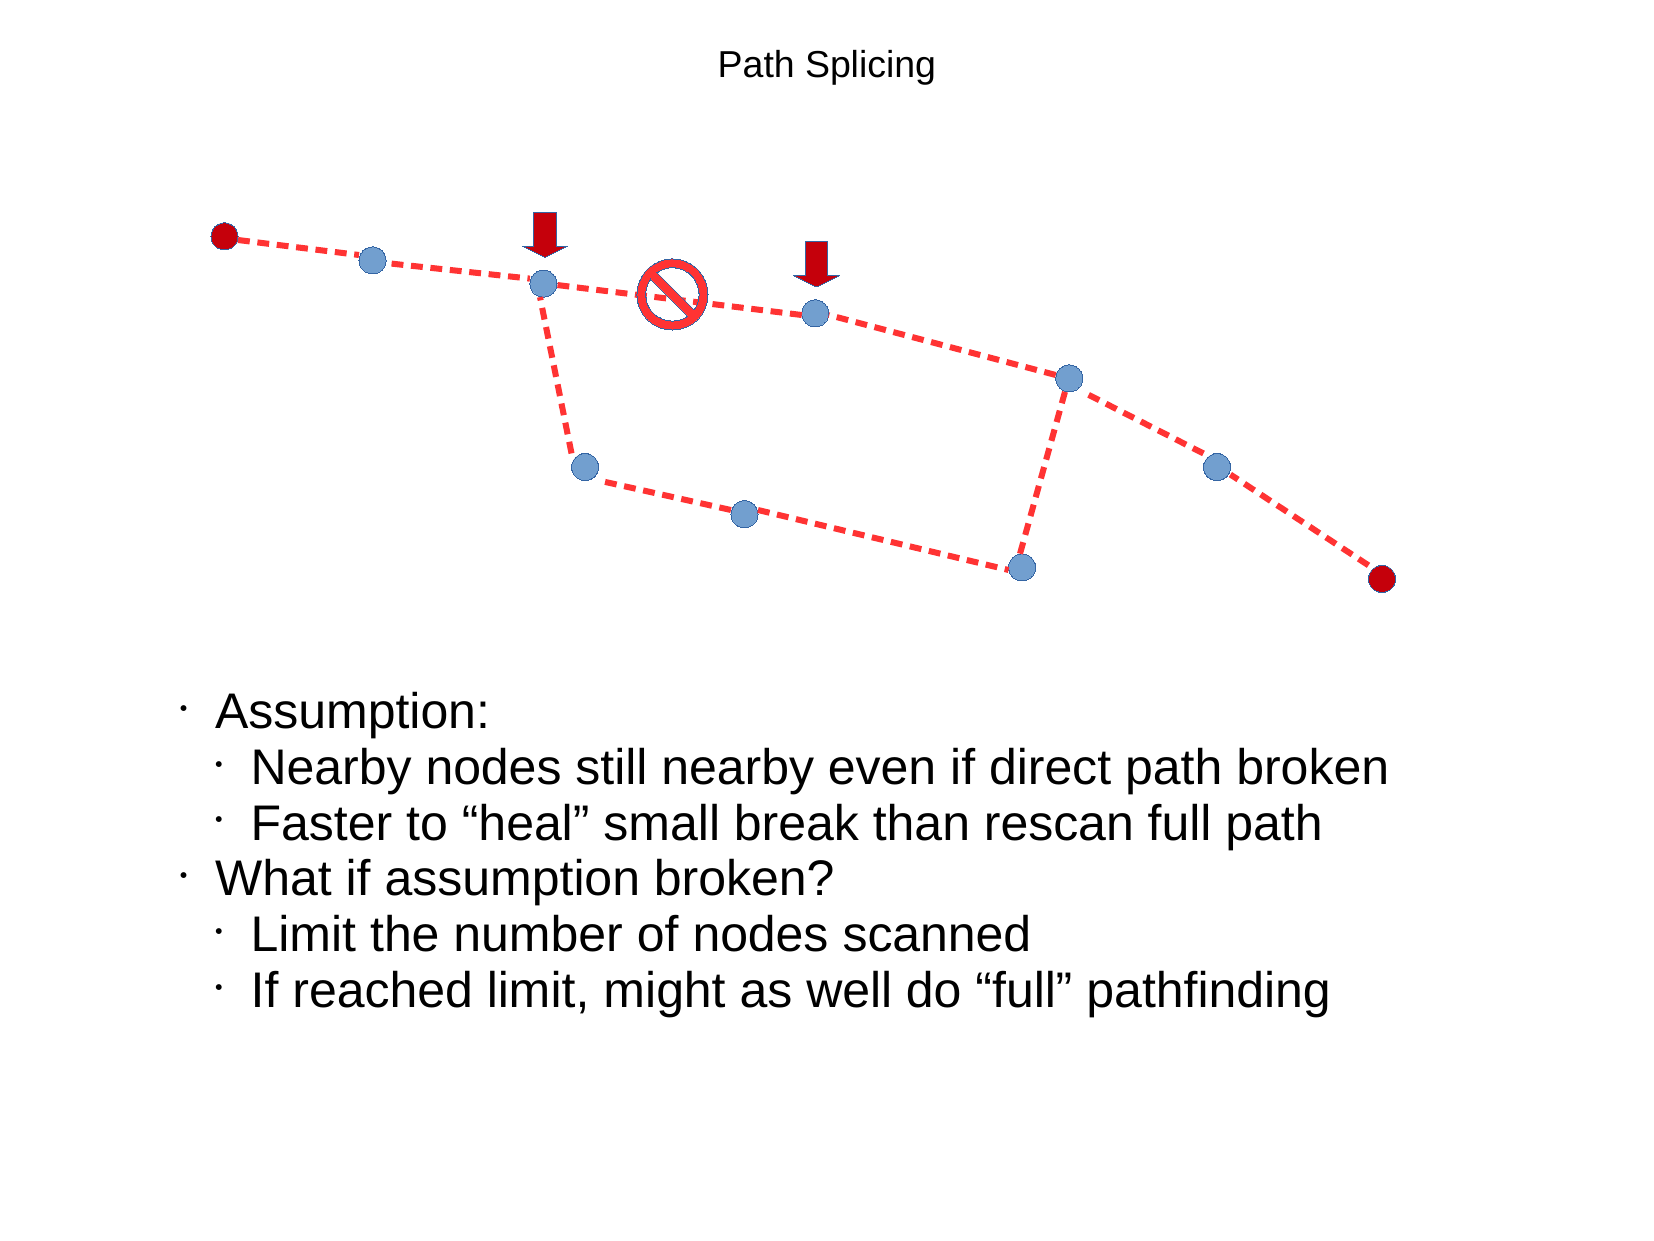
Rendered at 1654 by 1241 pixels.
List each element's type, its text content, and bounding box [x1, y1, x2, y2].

text_box [802, 299, 829, 327]
text_box [1203, 453, 1231, 481]
text_box [210, 222, 239, 250]
text_box [358, 246, 387, 274]
text_box [1008, 554, 1036, 581]
text_box [793, 241, 840, 287]
text_box Assumption: Nearby nodes still nearby even if direct path broken Faster to “heal” small break than rescan full path What if assumption broken? Limit the number of nodes scanned If reached limit, might as well do “full” pathfinding [165, 620, 1411, 1081]
text_box [636, 258, 709, 331]
text_box Path Splicing [0, 15, 1654, 114]
text_box [730, 500, 759, 528]
text_box [1368, 565, 1396, 593]
text_box [571, 453, 599, 481]
text_box [1055, 364, 1083, 392]
text_box [529, 270, 557, 298]
text_box [522, 212, 568, 258]
